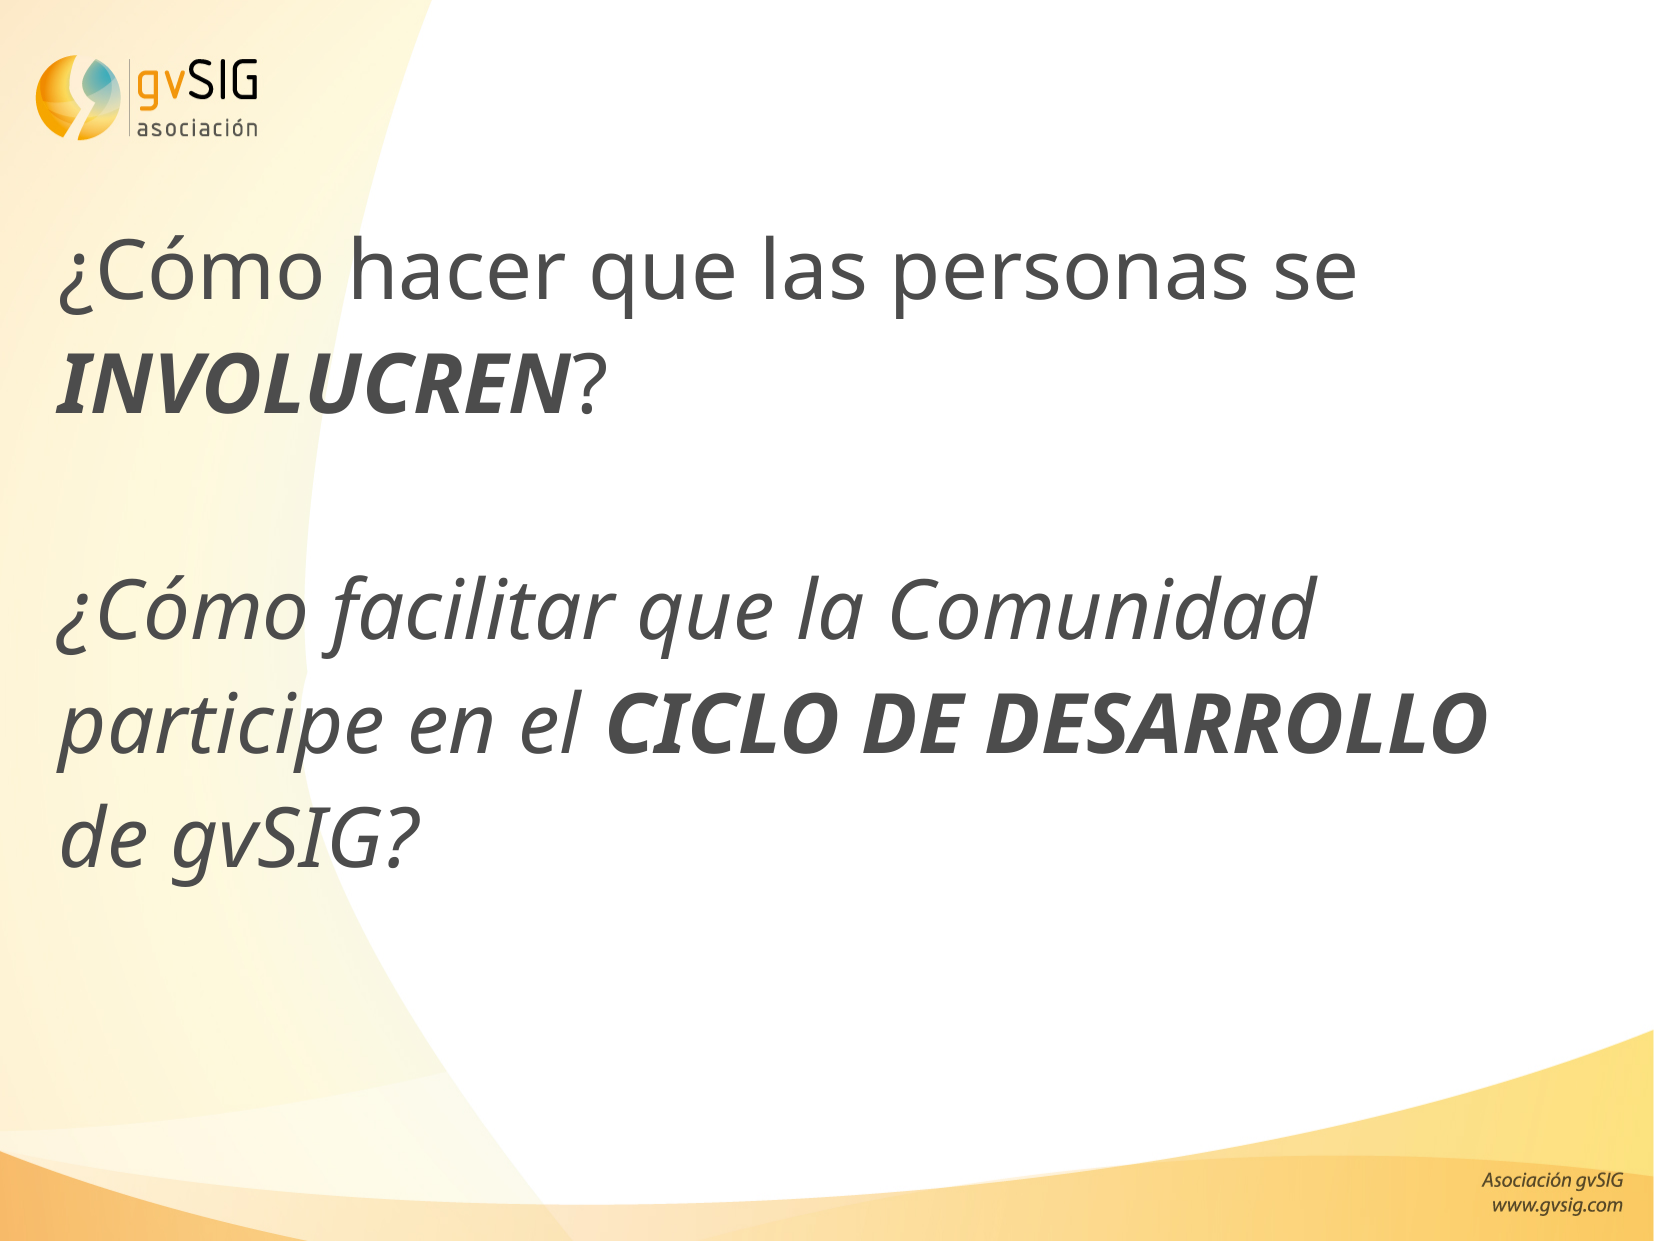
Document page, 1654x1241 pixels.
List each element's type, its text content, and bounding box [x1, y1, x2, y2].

text_box ¿Cómo hacer que las personas se INVOLUCREN? ¿Cómo facilitar que la Comunidad participe en el CICLO DE DESARROLLO de gvSIG? [59, 269, 1571, 969]
picture [0, 0, 1654, 1241]
